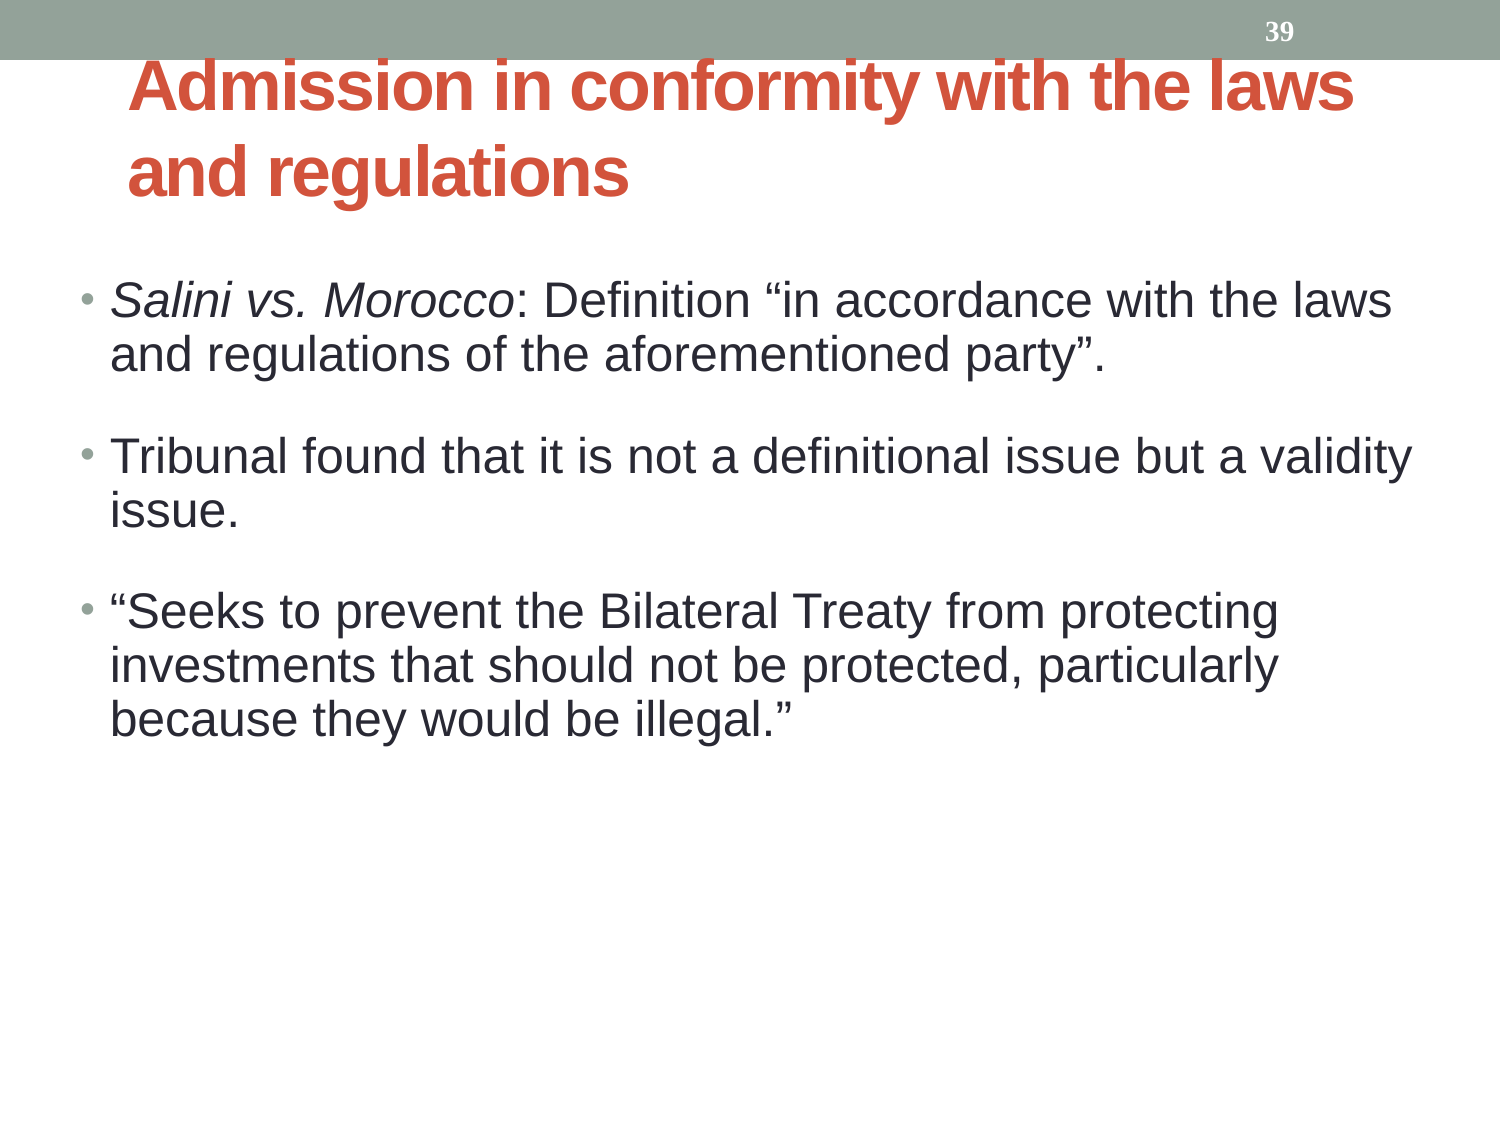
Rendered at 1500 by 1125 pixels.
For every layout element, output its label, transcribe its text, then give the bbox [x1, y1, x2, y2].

list Salini vs. Morocco: Definition “in accordance with the laws and regulations of the aforementioned party”. Tribunal found that it is not a definitional issue but a validity issue. “Seeks to prevent the Bilateral Treaty from protecting investments that should not be protected, particularly because they would be illegal.” [64, 267, 1447, 943]
title Admission in conformity with the laws and regulations [112, 31, 1388, 219]
slide_number <編號> [1250, 3, 1425, 57]
